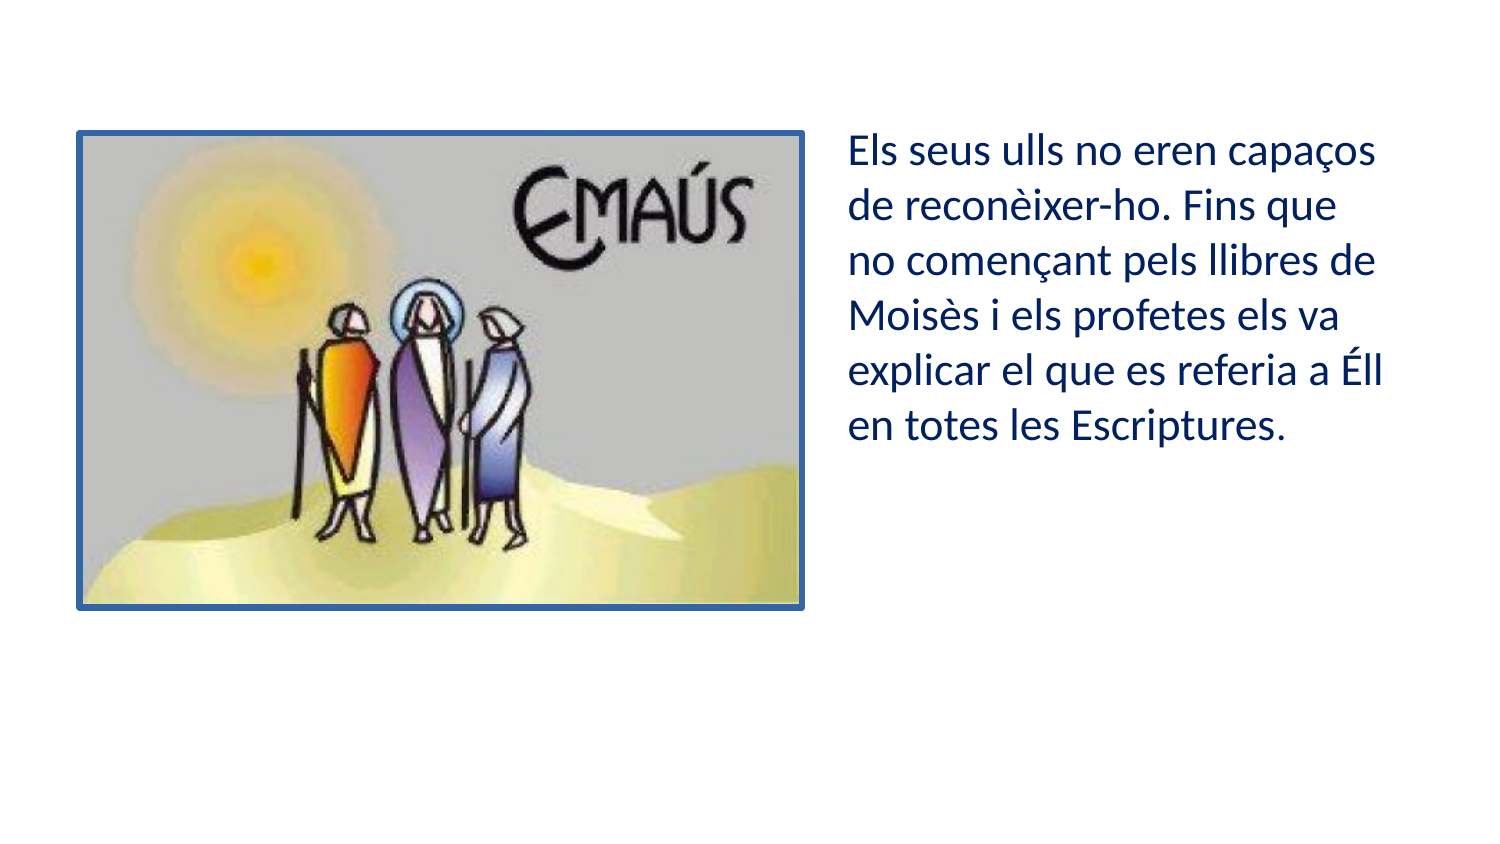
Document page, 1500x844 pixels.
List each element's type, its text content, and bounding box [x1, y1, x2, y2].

picture [82, 136, 799, 605]
text_box Els seus ulls no eren capaços de reconèixer-ho. Fins que no començant pels llibres de Moisès i els profetes els va explicar el que es referia a Éll en totes les Escriptures. [832, 112, 1400, 458]
